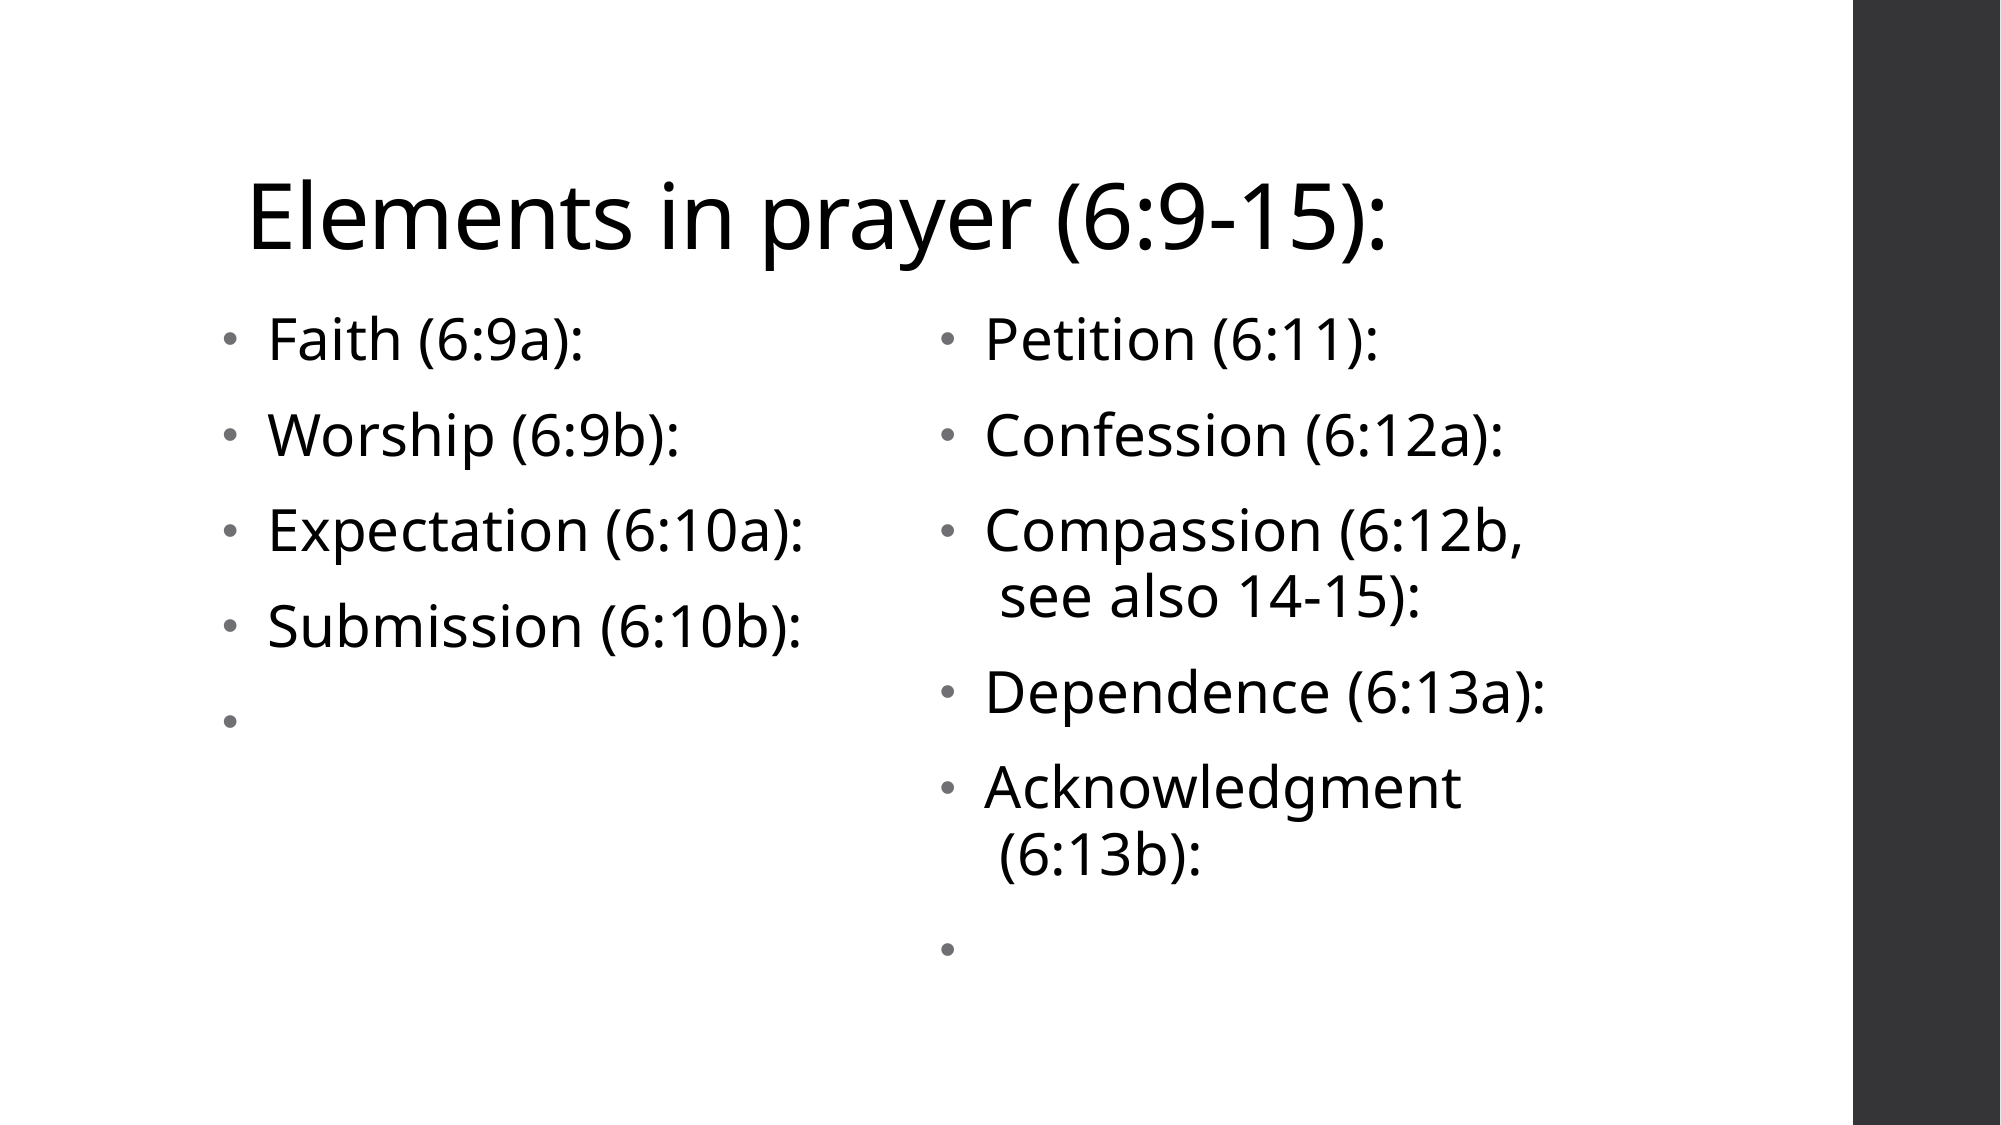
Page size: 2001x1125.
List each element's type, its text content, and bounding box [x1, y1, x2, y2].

list Faith (6:9a): Worship (6:9b): Expectation (6:10a): Submission (6:10b): [207, 299, 900, 1014]
list Petition (6:11): Confession (6:12a): Compassion (6:12b, see also 14-15): Dependence (6:13a): Acknowledgment (6:13b): [924, 299, 1617, 1014]
title Elements in prayer (6:9-15): [206, 60, 1797, 278]
